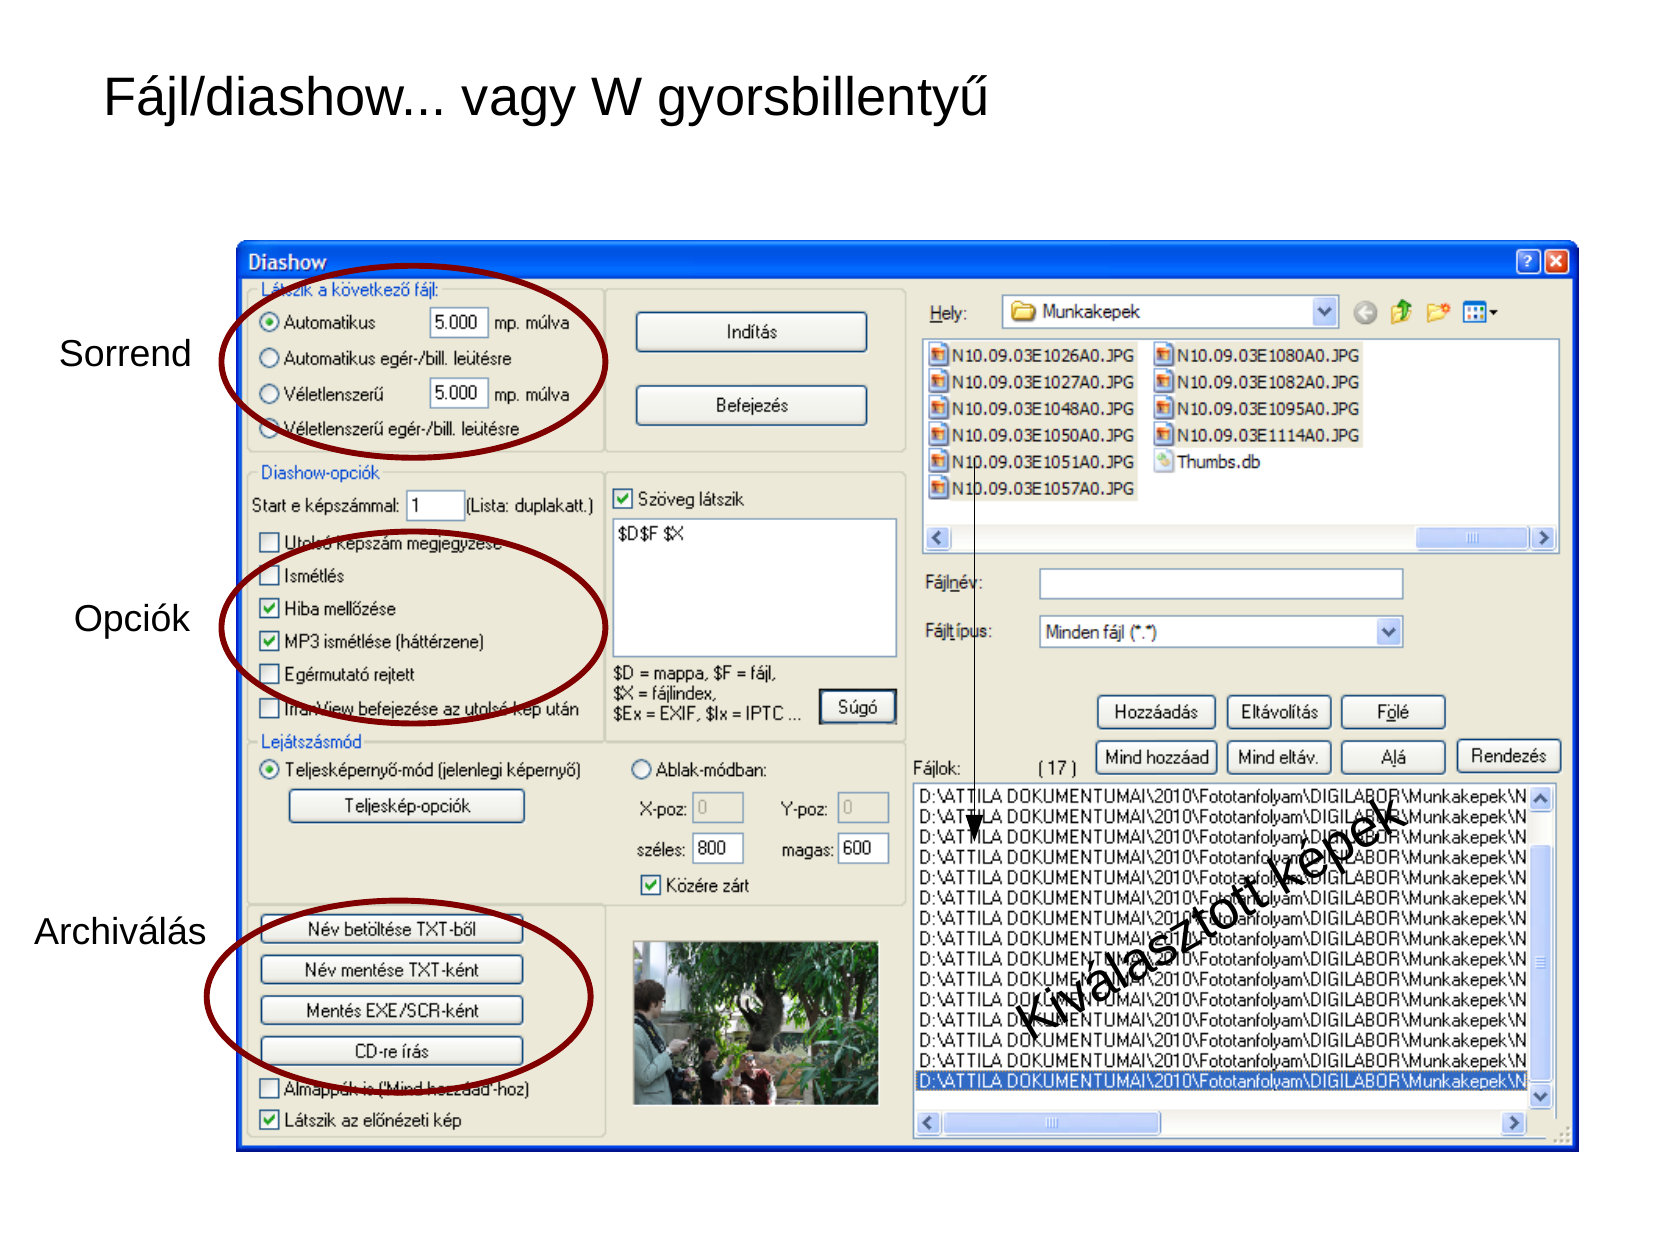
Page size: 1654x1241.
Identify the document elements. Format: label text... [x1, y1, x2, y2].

picture [236, 240, 1579, 1152]
text_box Archiválás [19, 902, 222, 960]
picture [236, 904, 587, 1089]
text_box Fájl/diashow... vagy W gyorsbillentyű [88, 59, 1006, 135]
text_box Opciók [59, 590, 206, 648]
picture [236, 535, 602, 720]
text_box Sorrend [44, 324, 207, 382]
text_box Kiválasztott képek [989, 767, 1437, 1075]
picture [236, 269, 602, 454]
